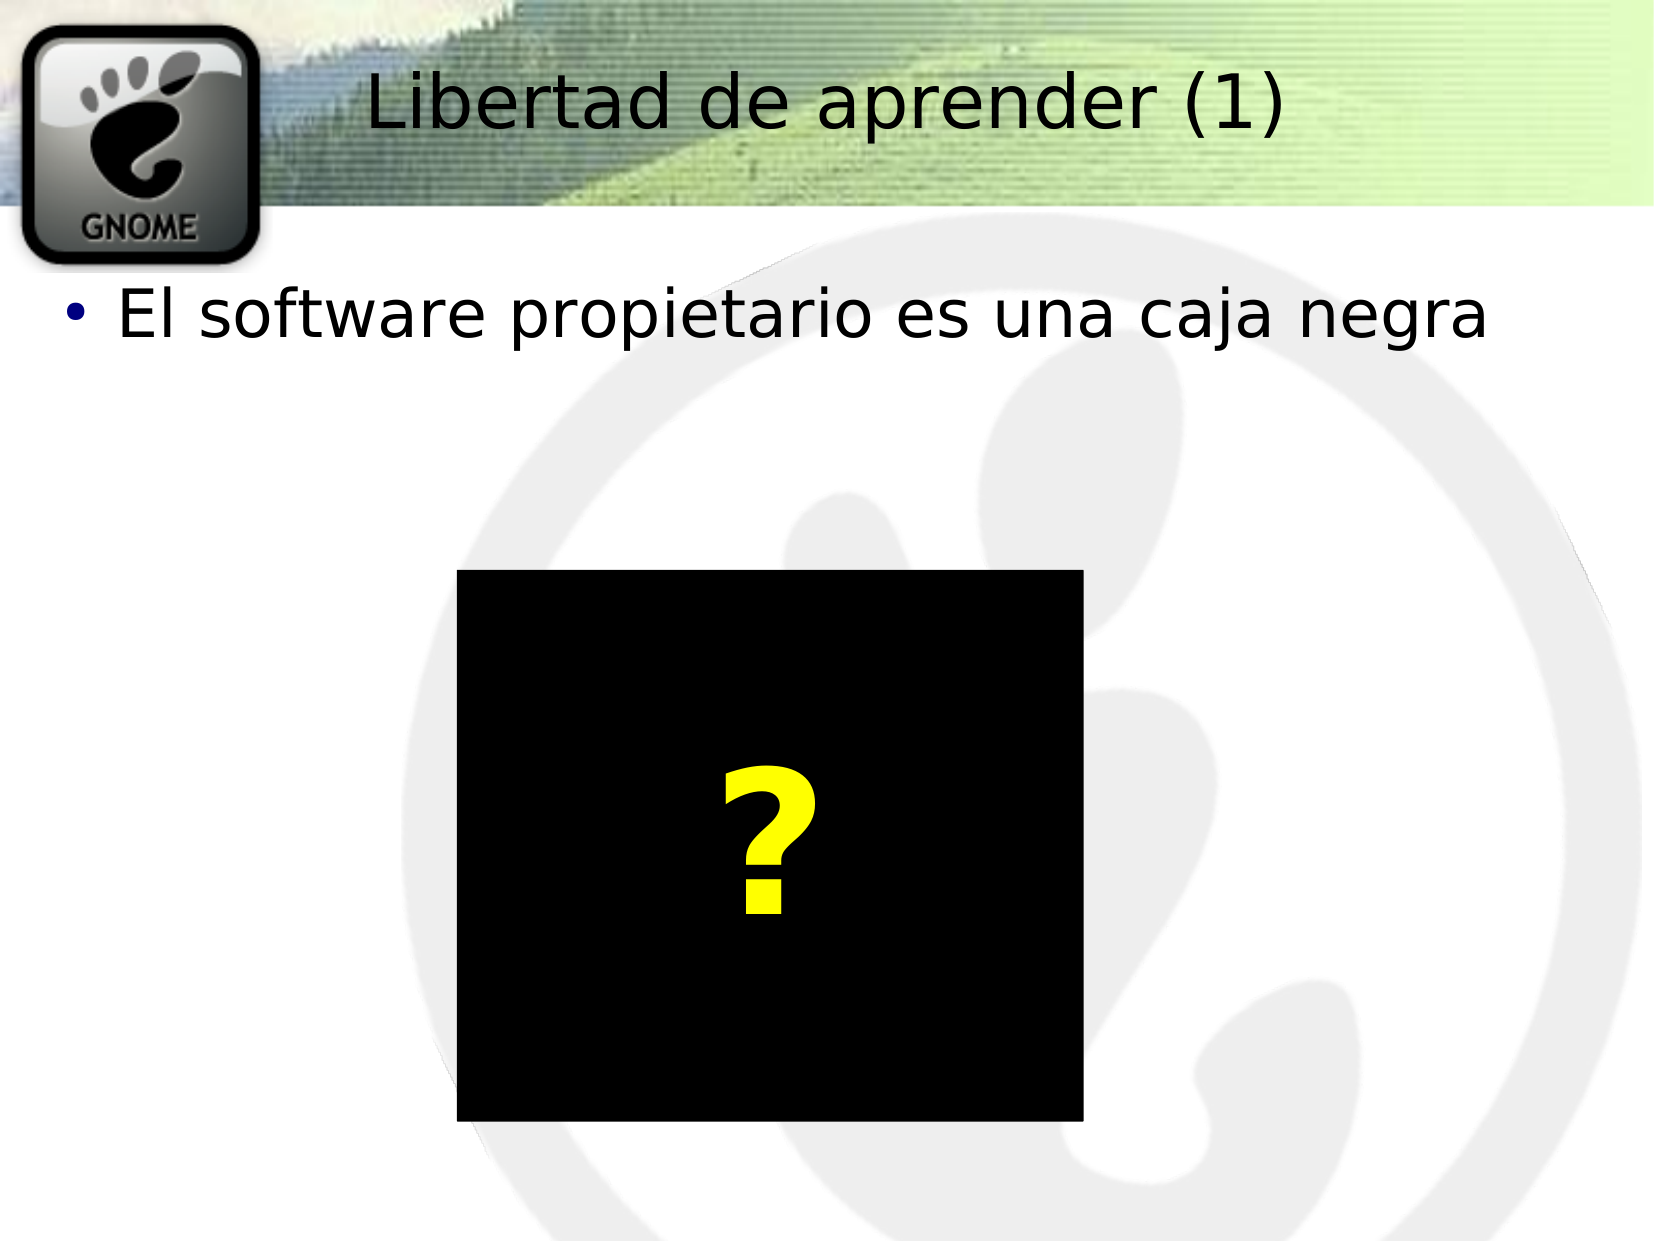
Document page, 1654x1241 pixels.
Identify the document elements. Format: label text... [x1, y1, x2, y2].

picture [0, 0, 1654, 1241]
title Libertad de aprender (1) [0, 0, 1653, 207]
list El software propietario es una caja negra [29, 280, 1595, 1240]
